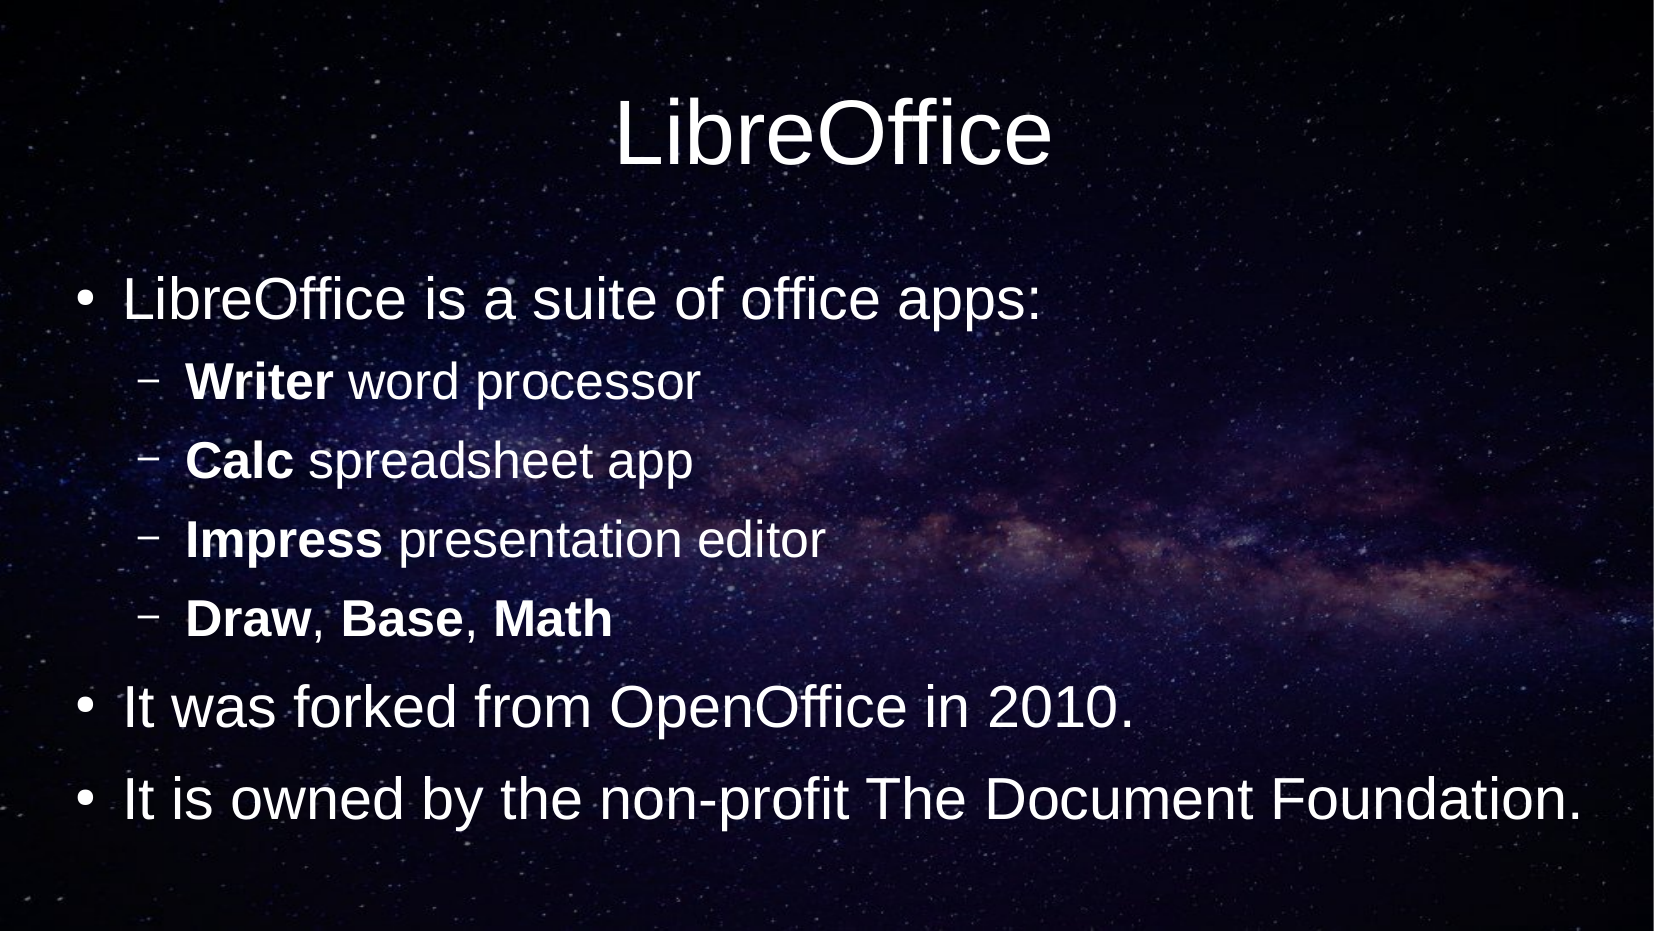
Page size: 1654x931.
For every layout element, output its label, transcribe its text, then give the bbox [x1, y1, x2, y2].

picture [0, 0, 1654, 931]
title LibreOffice [90, 55, 1579, 211]
list LibreOffice is a suite of office apps: Writer word processor Calc spreadsheet app Impress presentation editor Draw, Base, Math It was forked from OpenOffice in 2010. It is owned by the non-profit The Document Foundation. [59, 265, 1595, 857]
